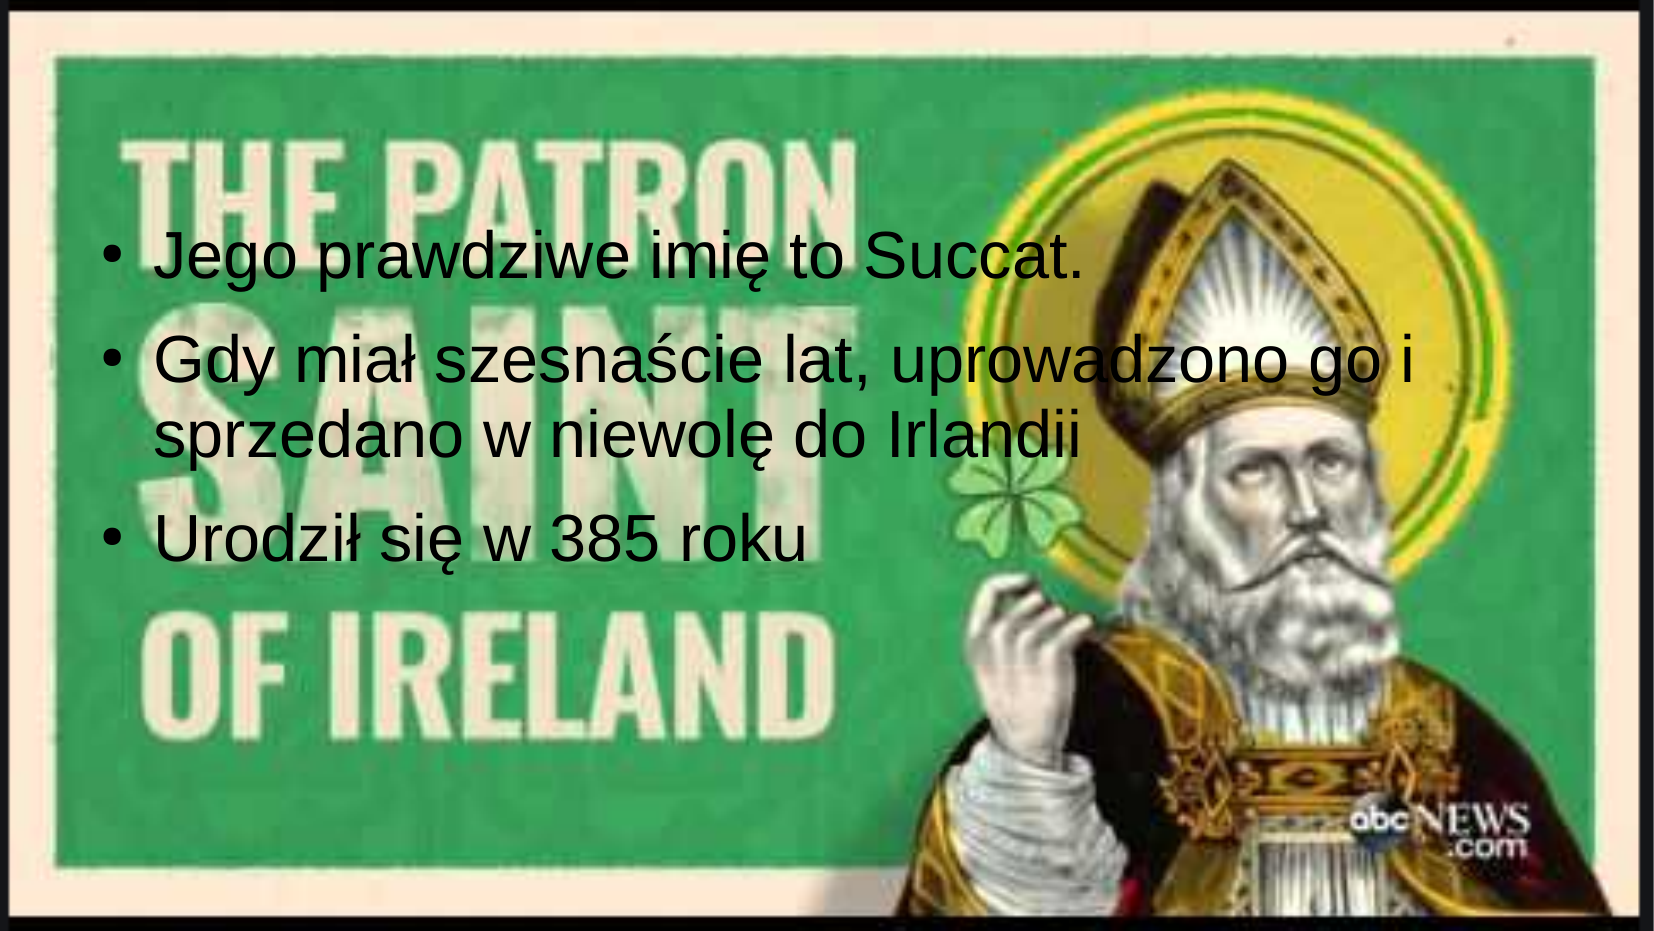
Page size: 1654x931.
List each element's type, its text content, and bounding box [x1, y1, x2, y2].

list Jego prawdziwe imię to Succat. Gdy miał szesnaście lat, uprowadzono go i sprzedano w niewolę do Irlandii Urodził się w 385 roku [82, 217, 1571, 758]
picture [0, 0, 1654, 931]
